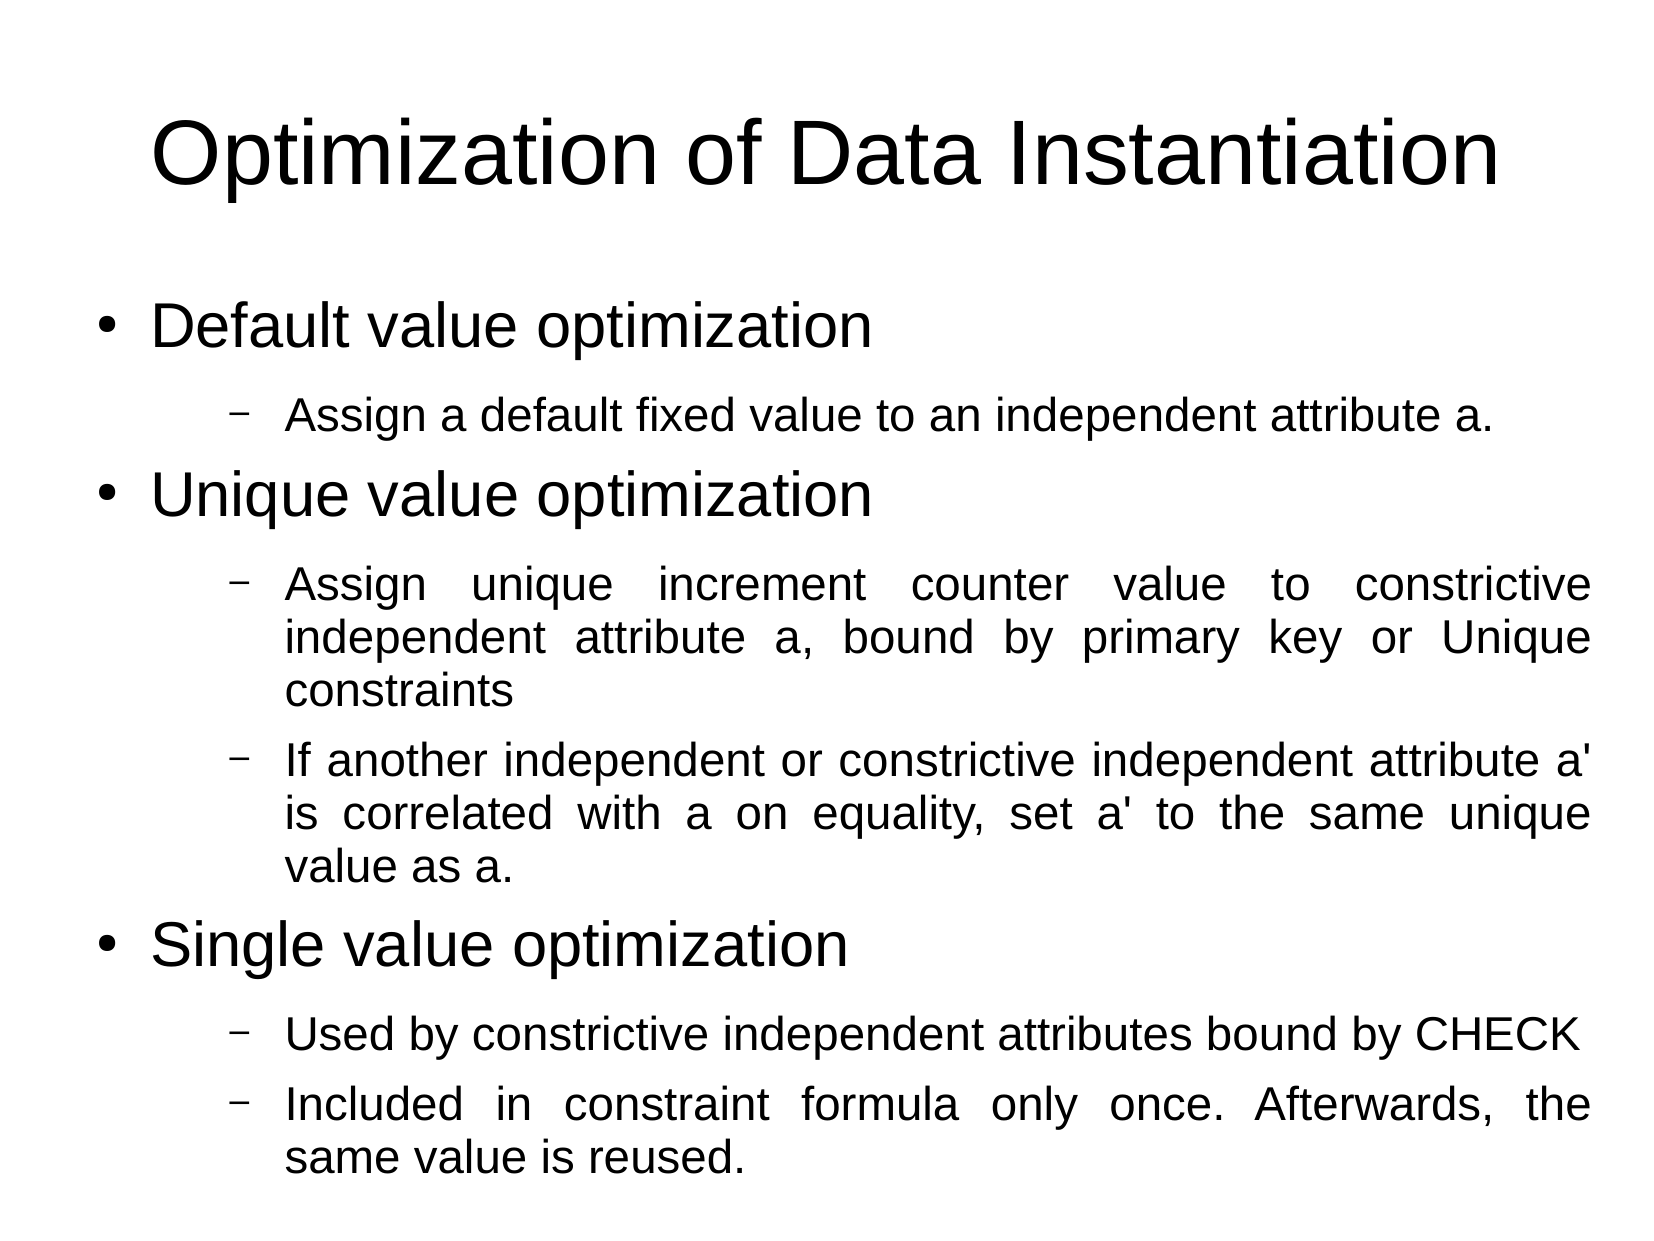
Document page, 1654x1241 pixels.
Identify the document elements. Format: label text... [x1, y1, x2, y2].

title Optimization of Data Instantiation [82, 49, 1571, 257]
list Default value optimization Assign a default fixed value to an independent attribute a. Unique value optimization Assign unique increment counter value to constrictive independent attribute a, bound by primary key or Unique constraints If another independent or constrictive independent attribute a' is correlated with a on equality, set a' to the same unique value as a. Single value optimization Used by constrictive independent attributes bound by CHECK Included in constraint formula only once. Afterwards, the same value is reused. [82, 290, 1595, 1211]
